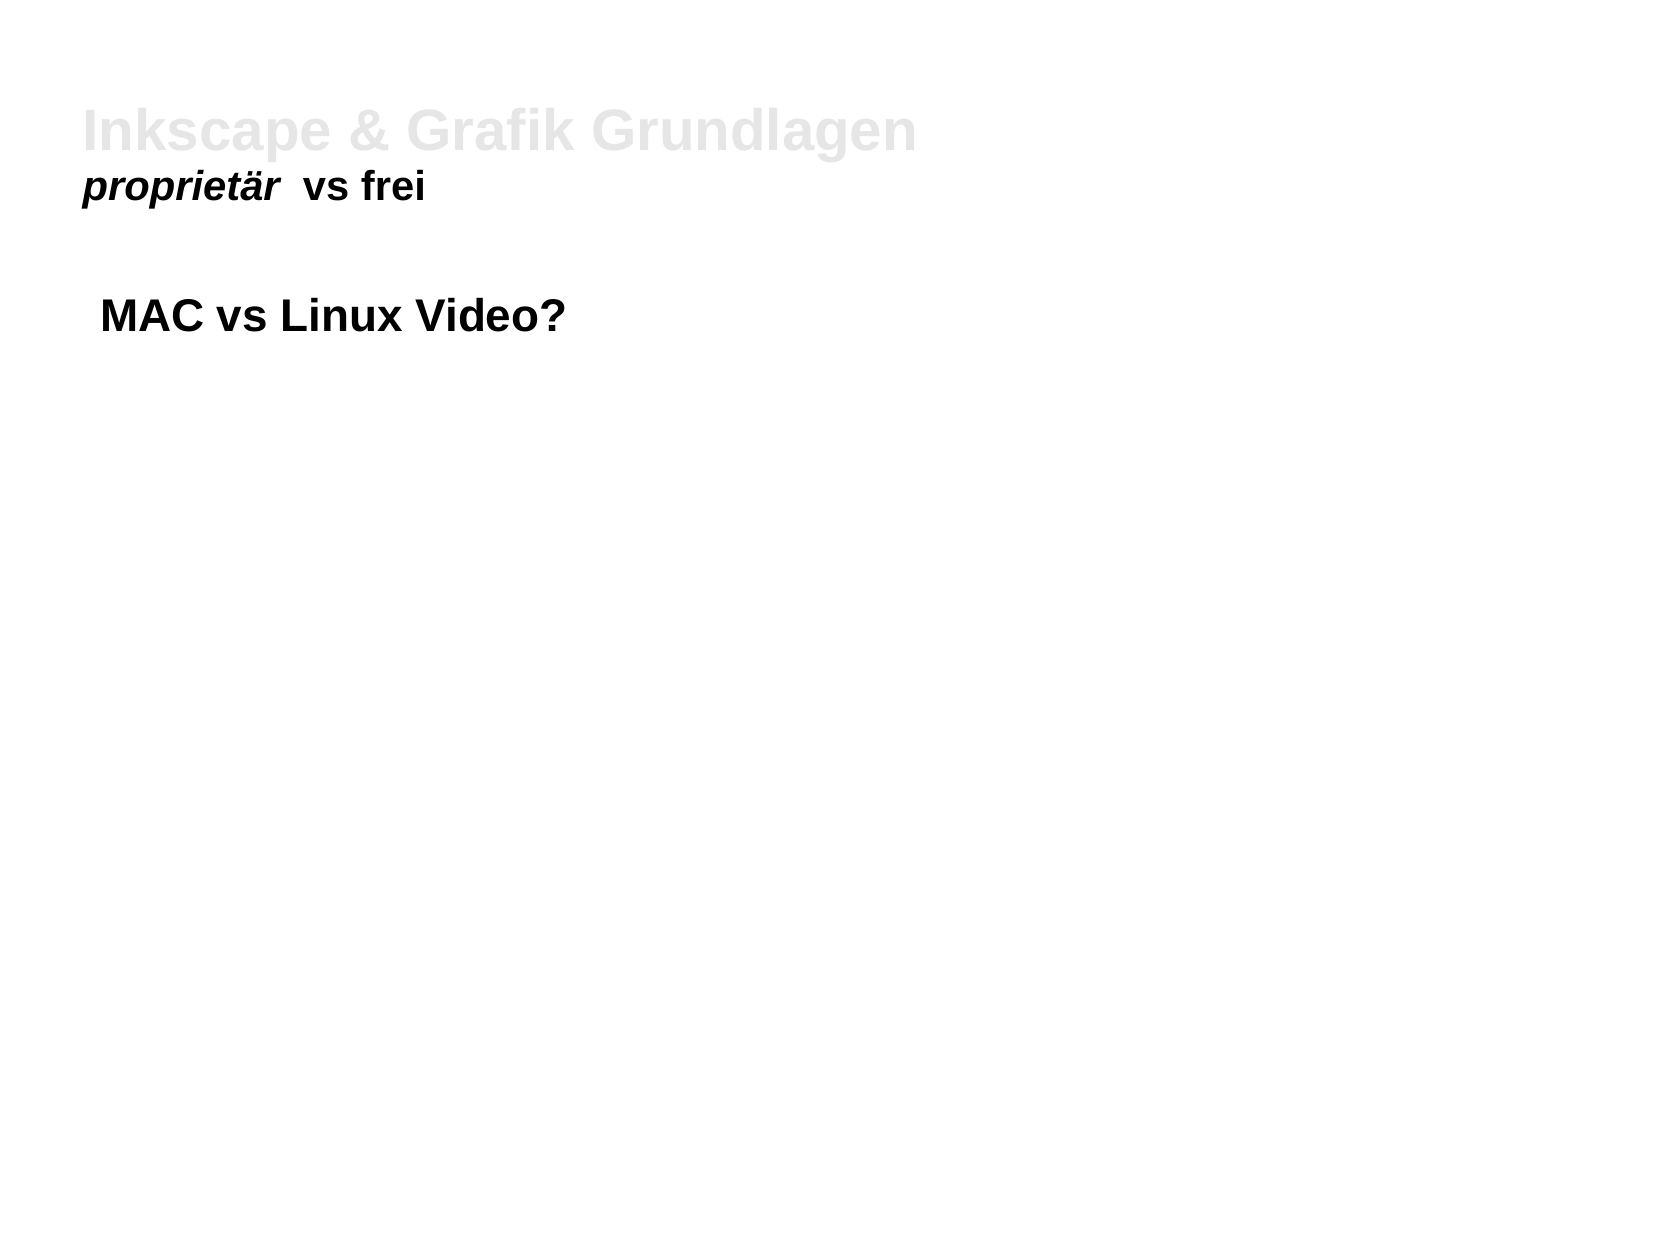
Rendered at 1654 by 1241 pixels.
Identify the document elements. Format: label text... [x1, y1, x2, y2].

title Inkscape & Grafik Grundlagen proprietär vs frei [82, 49, 1571, 257]
list MAC vs Linux Video? [82, 290, 809, 1140]
